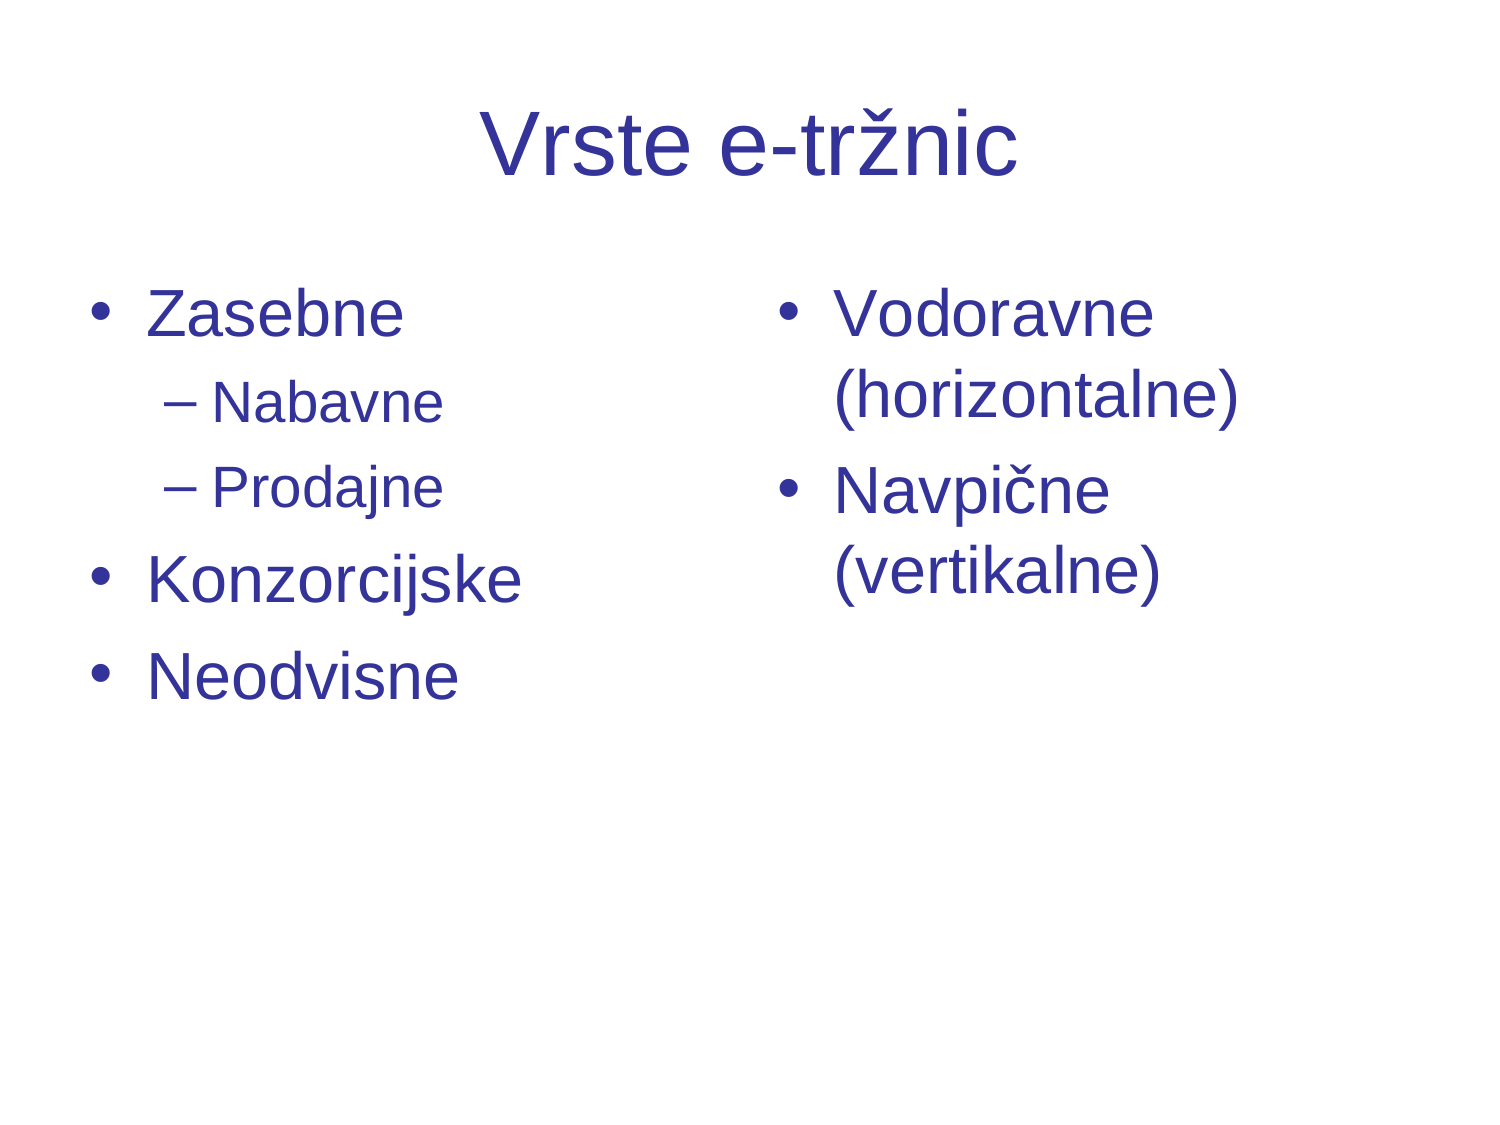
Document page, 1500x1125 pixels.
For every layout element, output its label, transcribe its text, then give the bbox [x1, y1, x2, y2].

list Vodoravne (horizontalne) Navpične (vertikalne) [762, 262, 1426, 1006]
list Zasebne Nabavne Prodajne Konzorcijske Neodvisne [75, 262, 738, 1006]
title Vrste e-tržnic [75, 45, 1426, 233]
